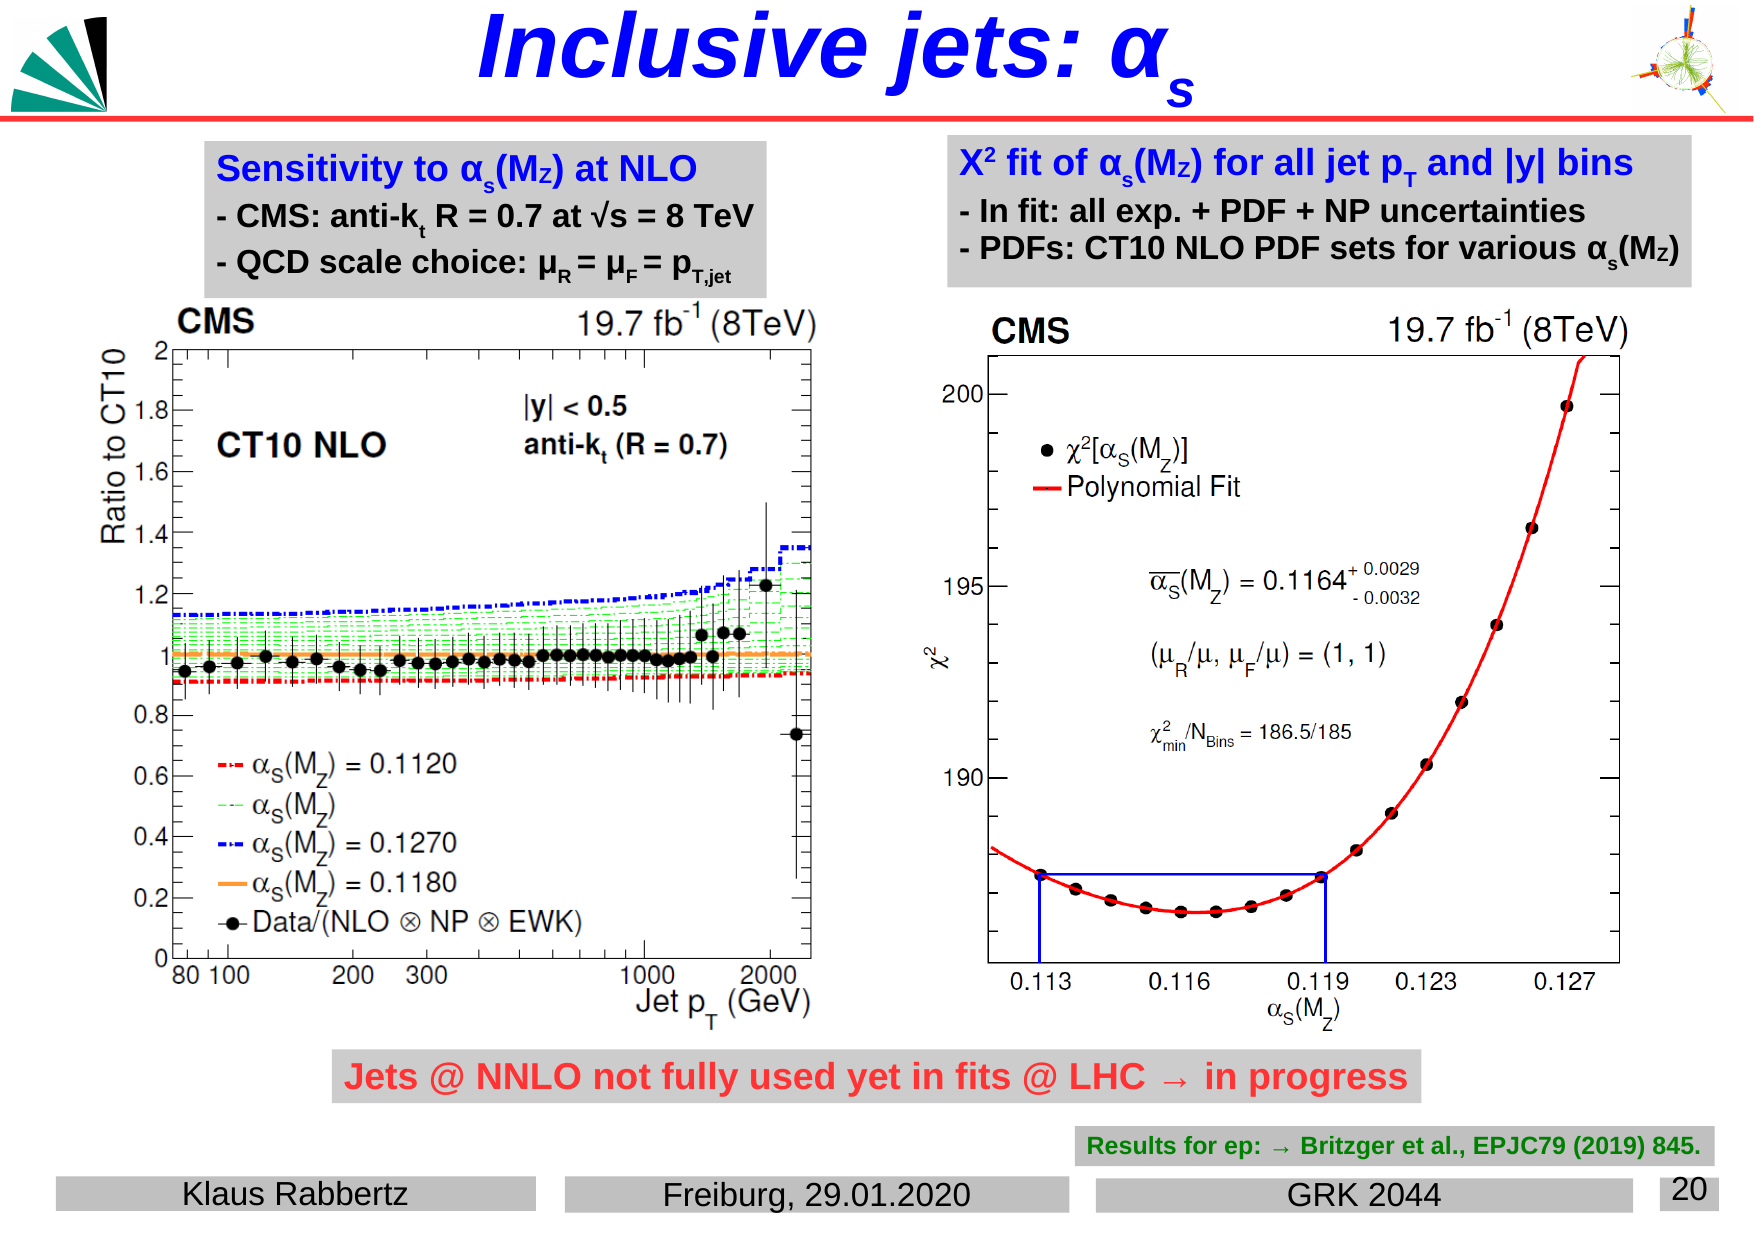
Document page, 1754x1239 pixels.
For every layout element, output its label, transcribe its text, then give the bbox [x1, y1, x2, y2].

picture [11, 17, 107, 113]
title Inclusive jets: αs [129, 0, 1545, 119]
picture [922, 308, 1633, 1036]
text_box Sensitivity to αs(MZ) at NLO - CMS: anti-kt R = 0.7 at √s = 8 TeV - QCD scale choice: μR = μF = pT,jet [204, 141, 767, 299]
picture [1631, 5, 1739, 113]
text_box Jets @ NNLO not fully used yet in fits @ LHC → in progress [331, 1049, 1422, 1104]
text_box Results for ep: → Britzger et al., EPJC79 (2019) 845. [1074, 1126, 1715, 1167]
picture [89, 297, 825, 1033]
text_box Χ2 fit of αs(MZ) for all jet pT and |y| bins - In fit: all exp. + PDF + NP uncertainties - PDFs: CT10 NLO PDF sets for various αs(MZ) [947, 135, 1692, 288]
